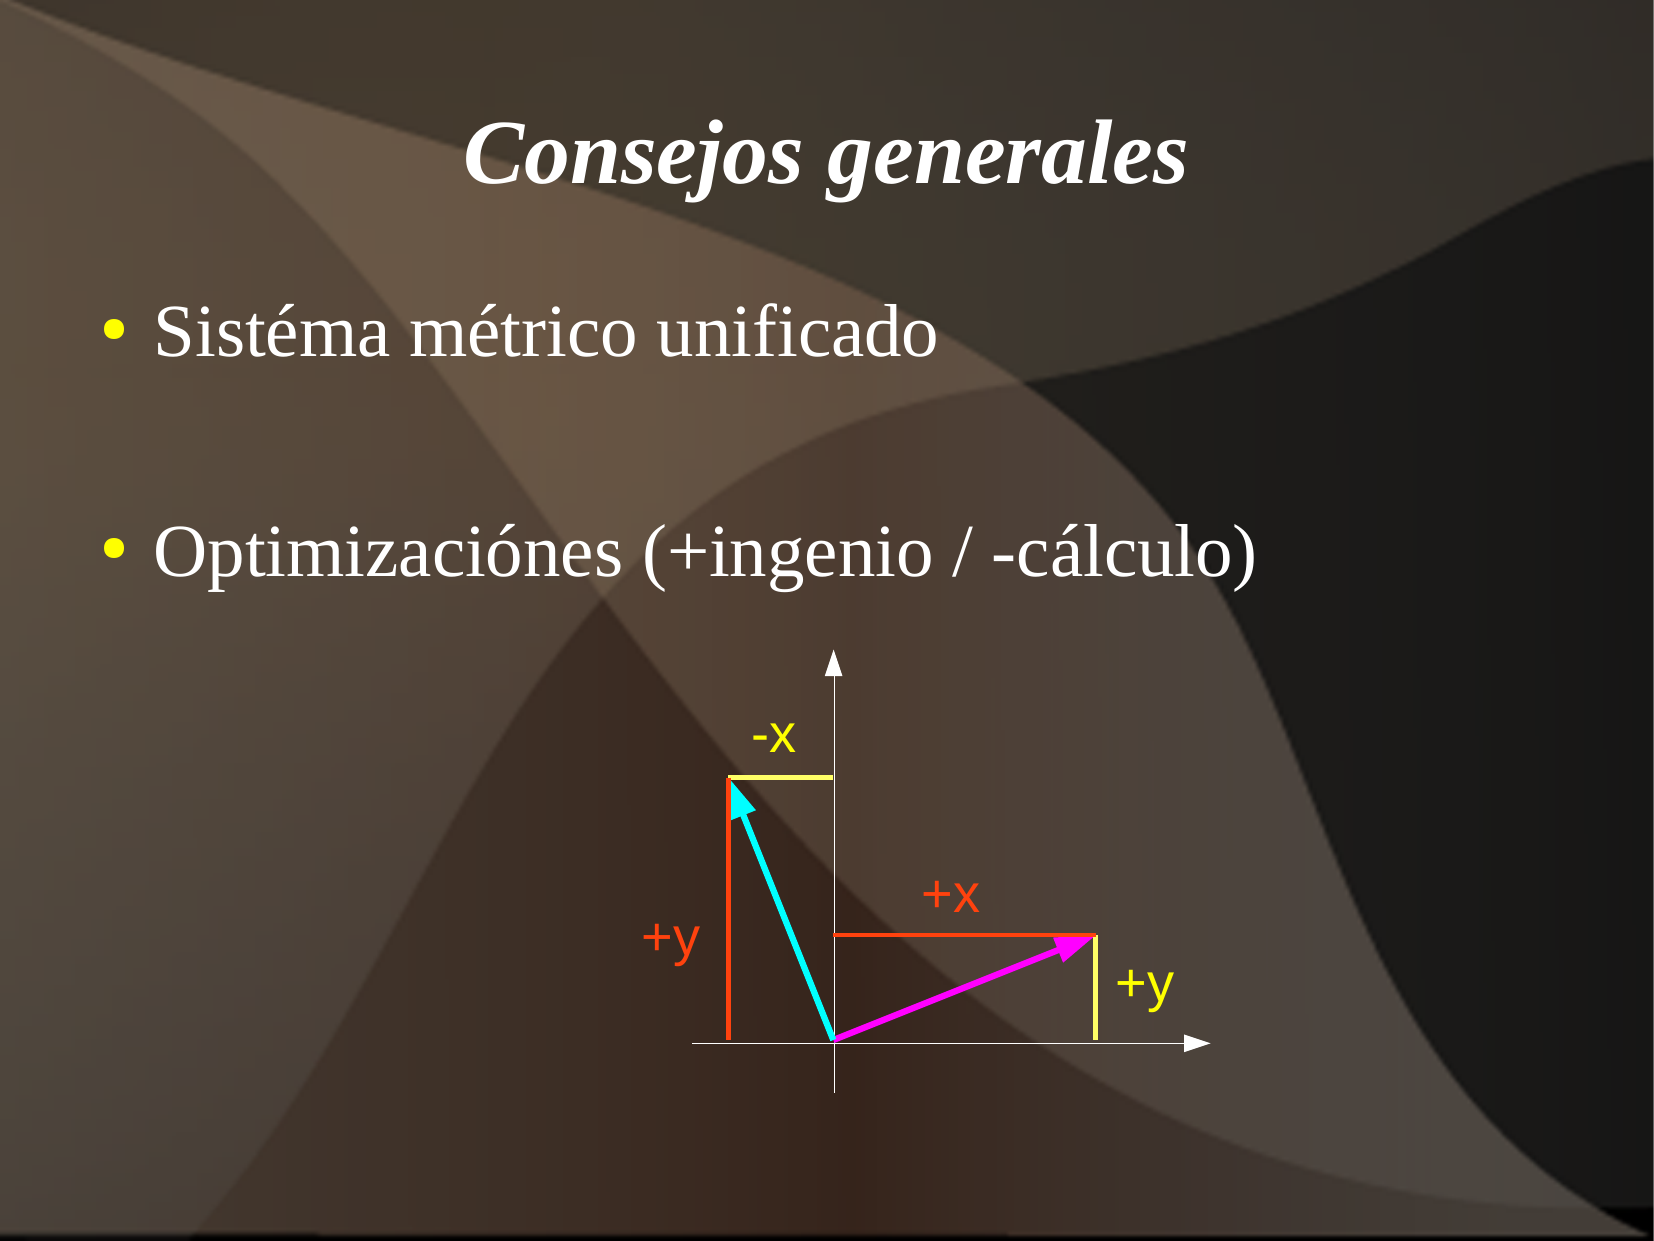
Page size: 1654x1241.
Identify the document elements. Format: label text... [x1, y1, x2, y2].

text_box +y [620, 899, 722, 975]
text_box -x [721, 696, 827, 798]
picture [0, 0, 1654, 1241]
text_box +x [898, 856, 1004, 958]
title Consejos generales [82, 49, 1571, 257]
text_box +y [1092, 944, 1198, 1046]
list Sistéma métrico unificado Optimizaciónes (+ingenio / -cálculo) [82, 290, 1571, 1109]
